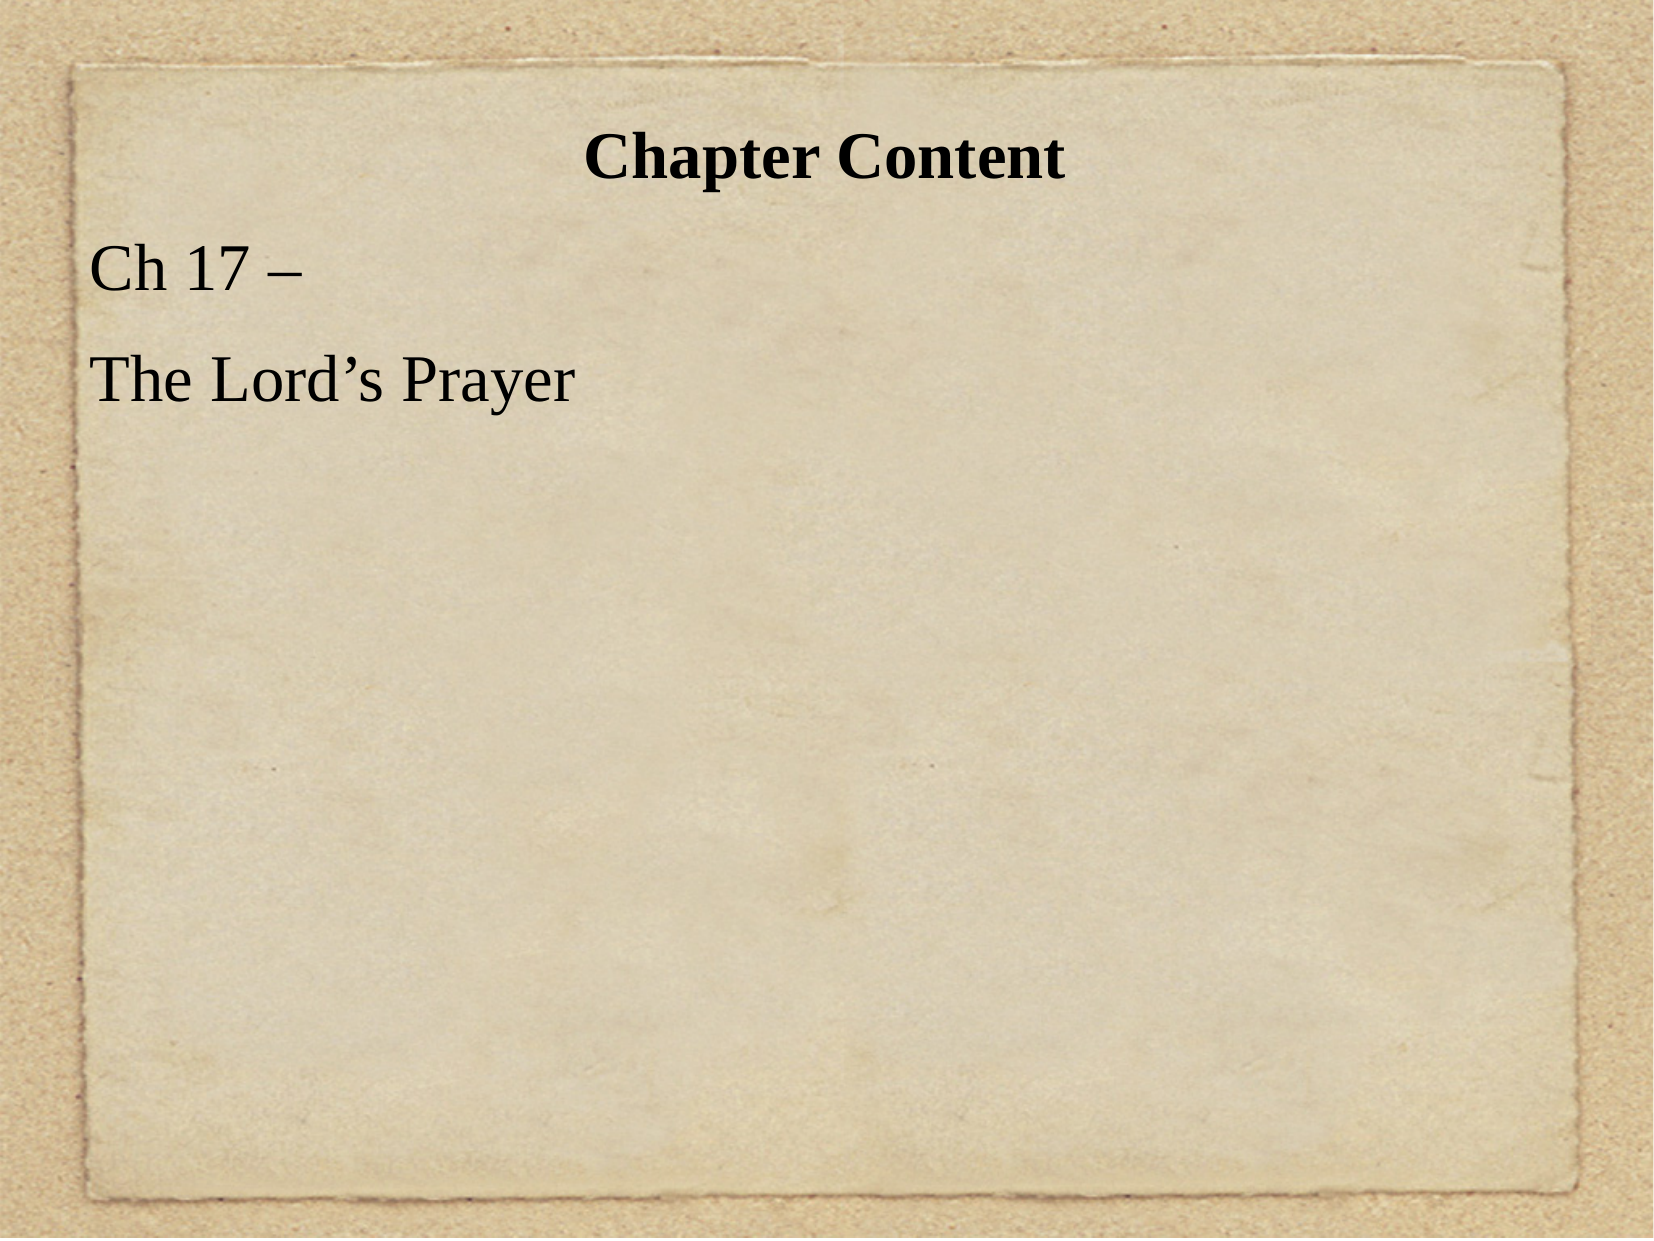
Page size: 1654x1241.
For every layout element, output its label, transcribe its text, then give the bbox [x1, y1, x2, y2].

text_box Chapter Content Ch 17 – The Lord’s Prayer [75, 75, 1576, 1241]
picture [0, 0, 1654, 1238]
